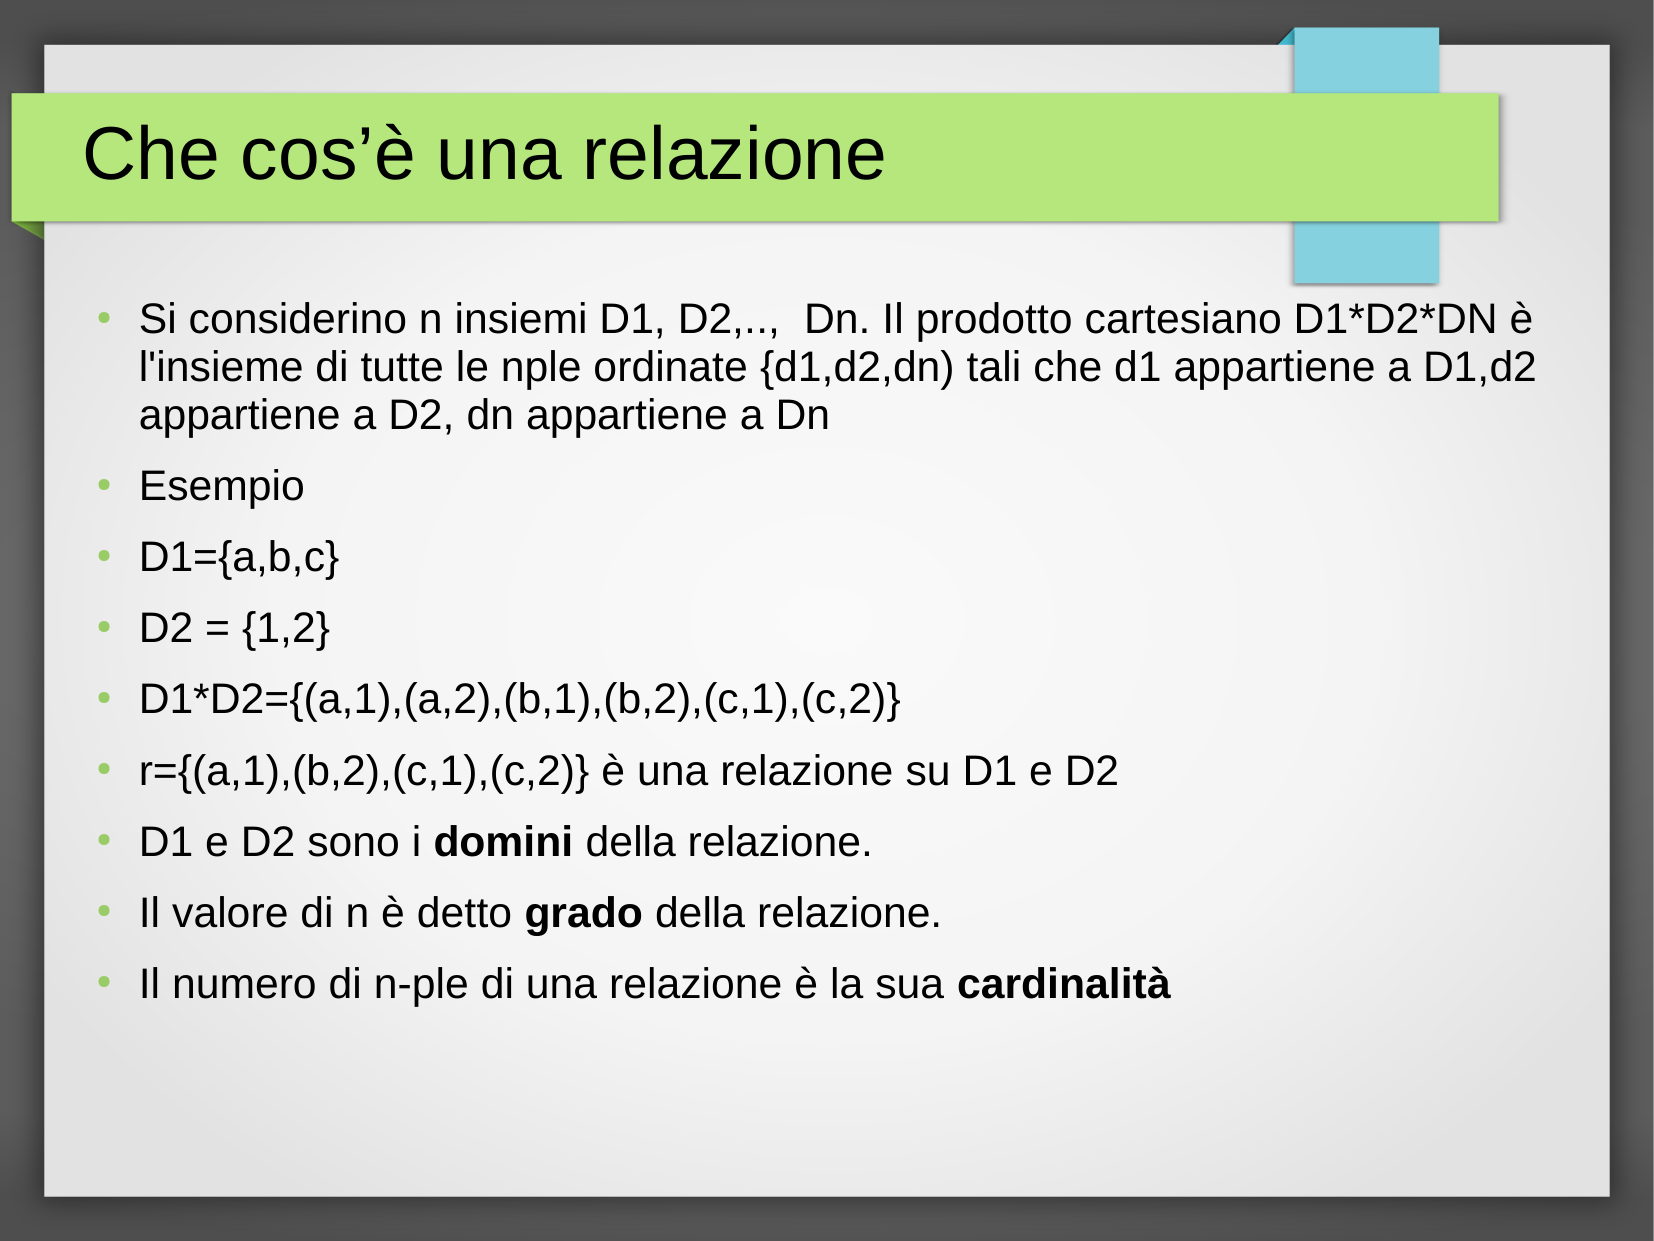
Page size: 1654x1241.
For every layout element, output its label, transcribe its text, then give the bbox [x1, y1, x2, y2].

picture [0, 0, 1654, 1241]
list Si considerino n insiemi D1, D2,.., Dn. Il prodotto cartesiano D1*D2*DN è l'insieme di tutte le nple ordinate {d1,d2,dn) tali che d1 appartiene a D1,d2 appartiene a D2, dn appartiene a Dn Esempio D1={a,b,c} D2 = {1,2} D1*D2={(a,1),(a,2),(b,1),(b,2),(c,1),(c,2)} r={(a,1),(b,2),(c,1),(c,2)} è una relazione su D1 e D2 D1 e D2 sono i domini della relazione. Il valore di n è detto grado della relazione. Il numero di n-ple di una relazione è la sua cardinalità [82, 295, 1571, 1015]
title Che cos’è una relazione [82, 94, 1264, 213]
